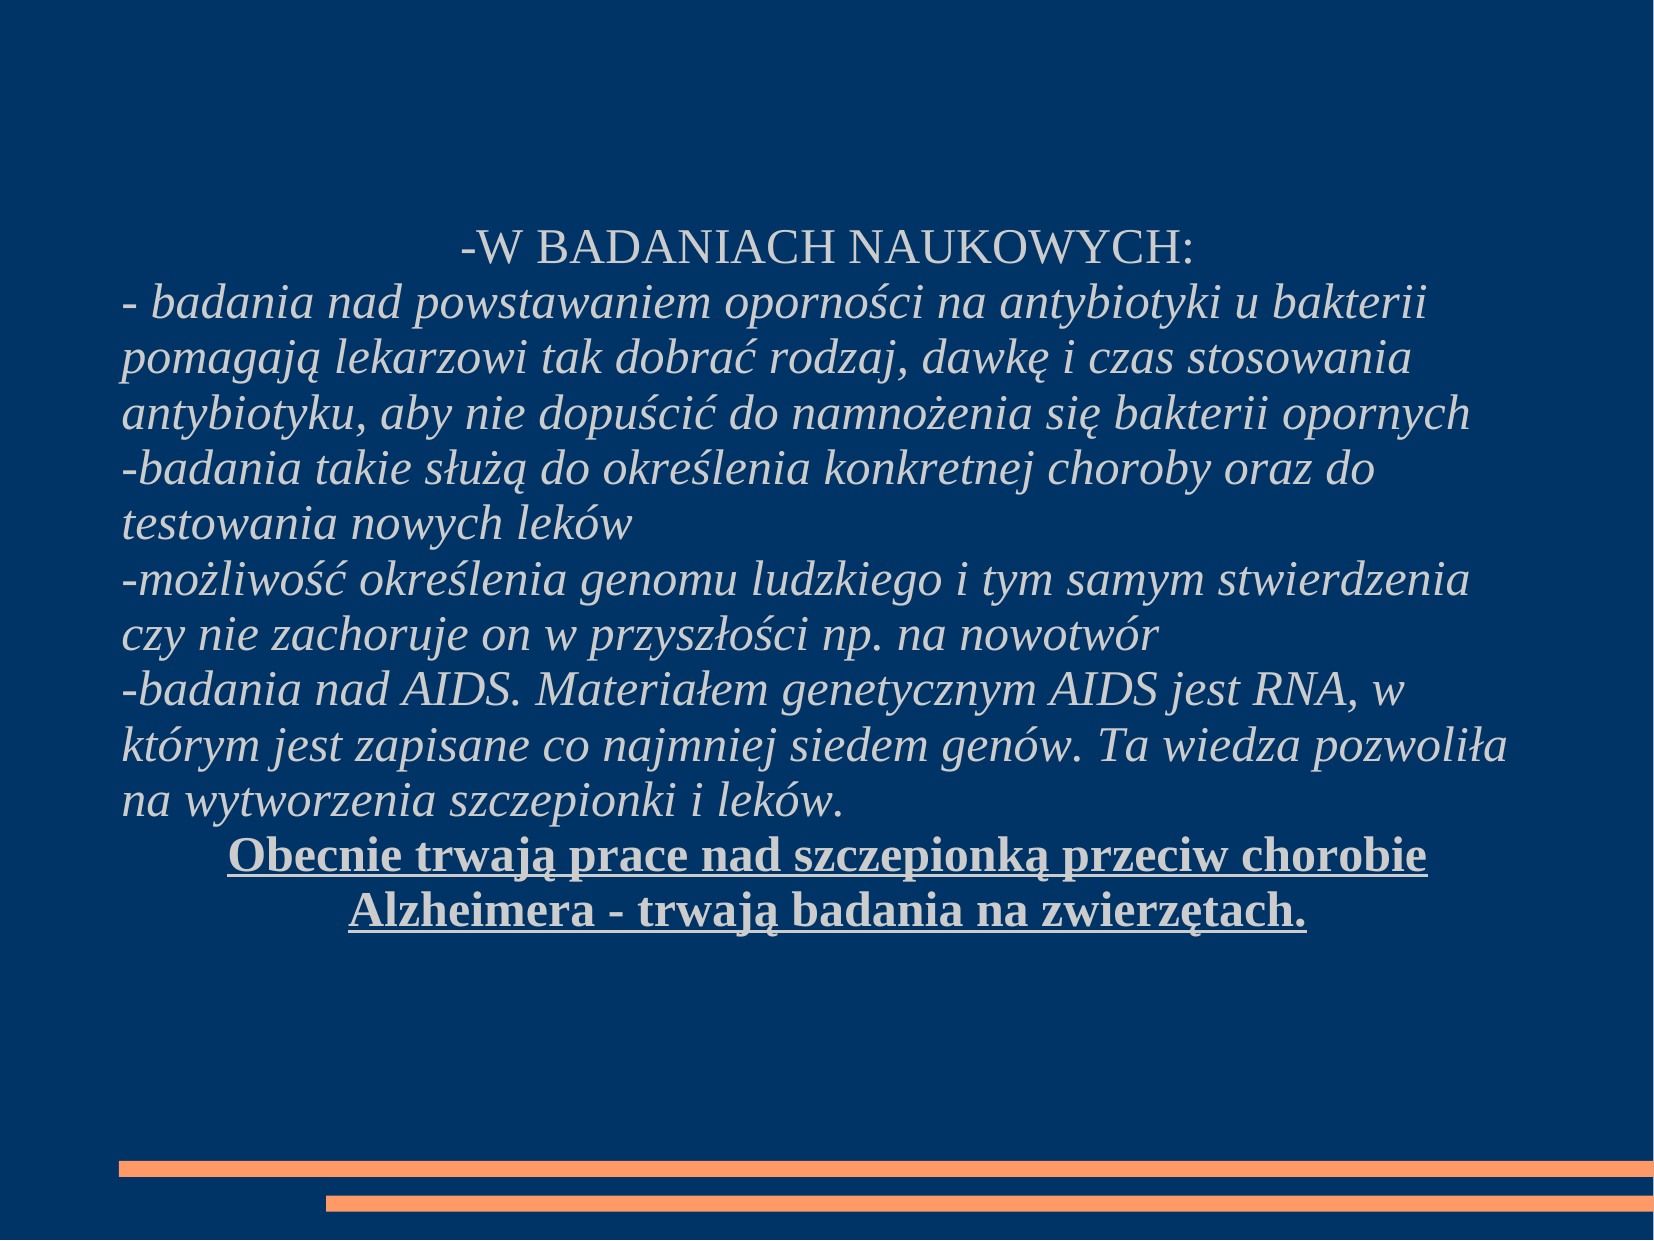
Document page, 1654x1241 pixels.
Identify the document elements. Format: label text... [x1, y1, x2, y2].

subtitle -W BADANIACH NAUKOWYCH: - badania nad powstawaniem oporności na antybiotyki u bakterii pomagają lekarzowi tak dobrać rodzaj, dawkę i czas stosowania antybiotyku, aby nie dopuścić do namnożenia się bakterii opornych -badania takie służą do określenia konkretnej choroby oraz do testowania nowych leków -możliwość określenia genomu ludzkiego i tym samym stwierdzenia czy nie zachoruje on w przyszłości np. na nowotwór -badania nad AIDS. Materiałem genetycznym AIDS jest RNA, w którym jest zapisane co najmniej siedem genów. Ta wiedza pozwoliła na wytworzenia szczepionki i leków. Obecnie trwają prace nad szczepionką przeciw chorobie Alzheimera - trwają badania na zwierzętach. [121, 35, 1534, 1122]
